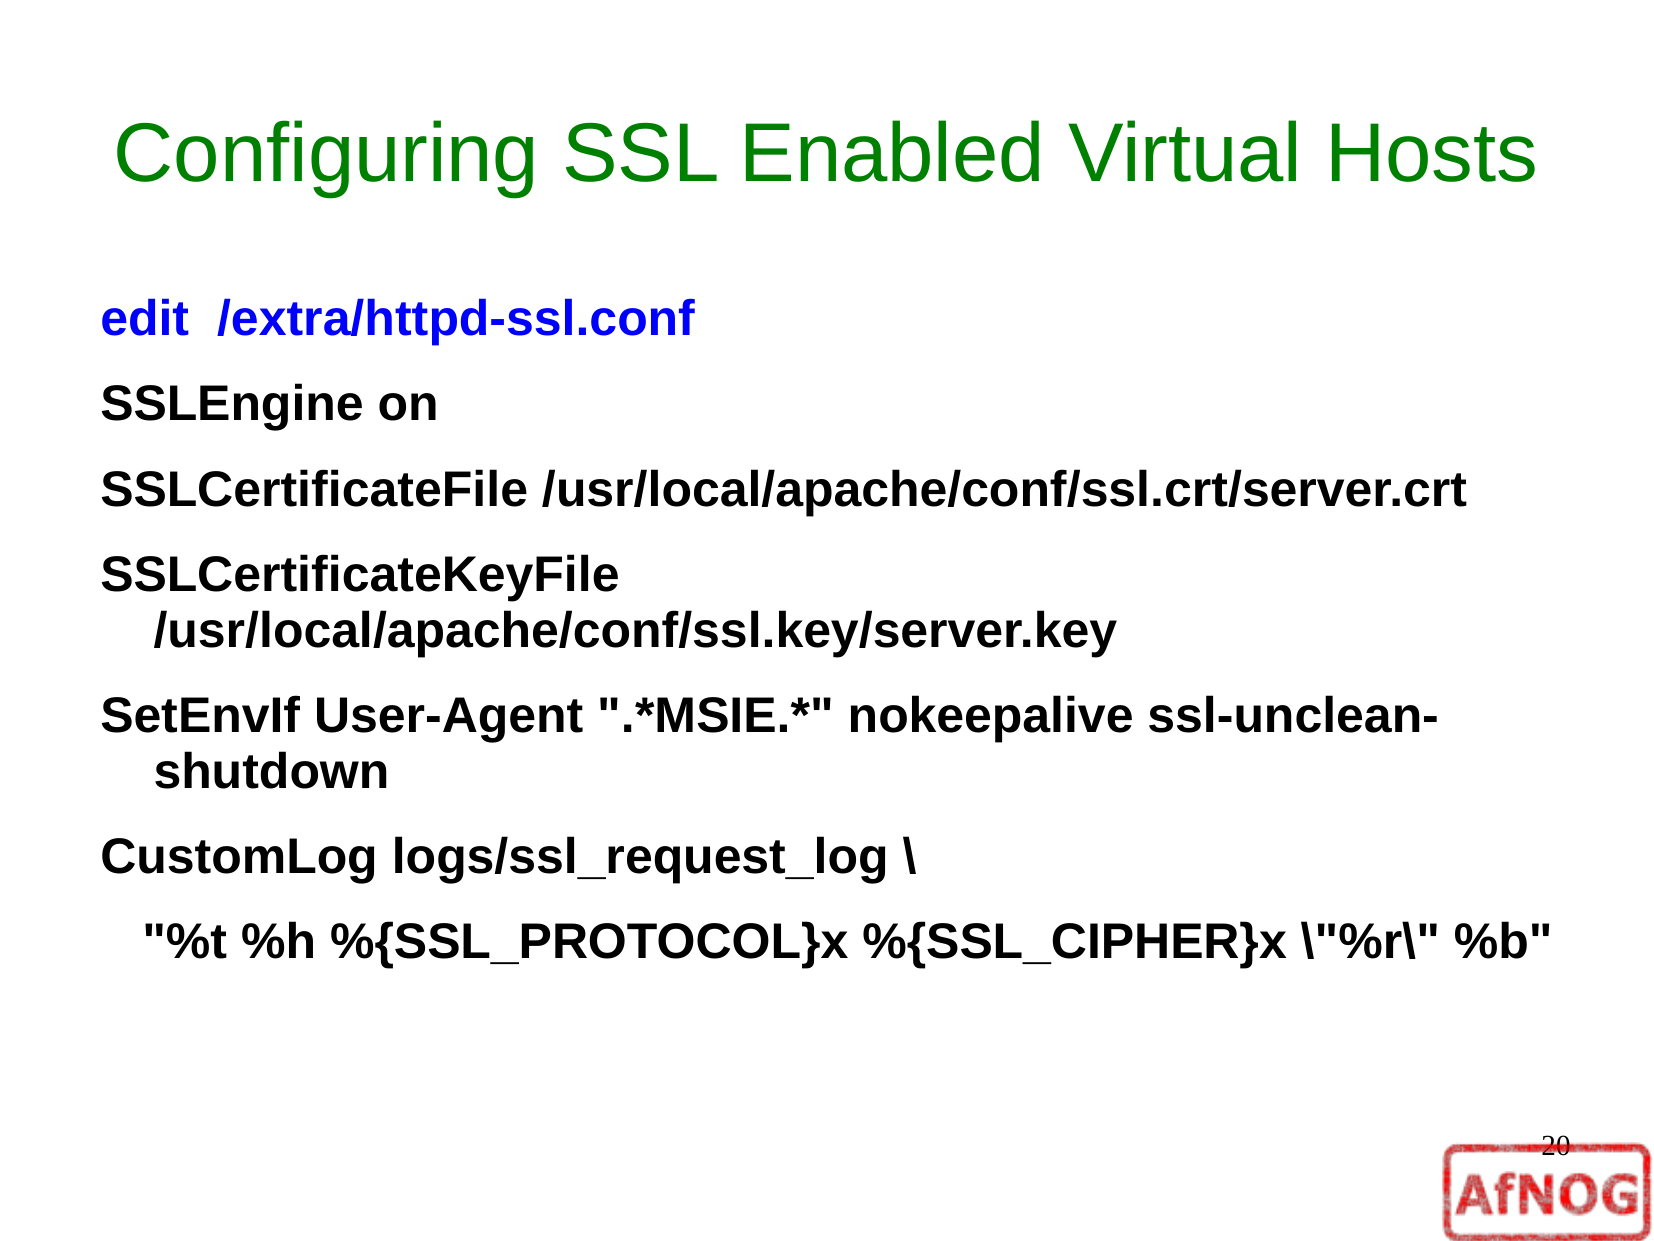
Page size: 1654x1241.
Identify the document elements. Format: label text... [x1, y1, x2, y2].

list edit /extra/httpd-ssl.conf SSLEngine on SSLCertificateFile /usr/local/apache/conf/ssl.crt/server.crt SSLCertificateKeyFile /usr/local/apache/conf/ssl.key/server.key SetEnvIf User-Agent ".*MSIE.*" nokeepalive ssl-unclean-shutdown CustomLog logs/ssl_request_log \ "%t %h %{SSL_PROTOCOL}x %{SSL_CIPHER}x \"%r\" %b" [82, 290, 1571, 1094]
picture [1441, 1141, 1654, 1241]
title Configuring SSL Enabled Virtual Hosts [82, 56, 1571, 250]
